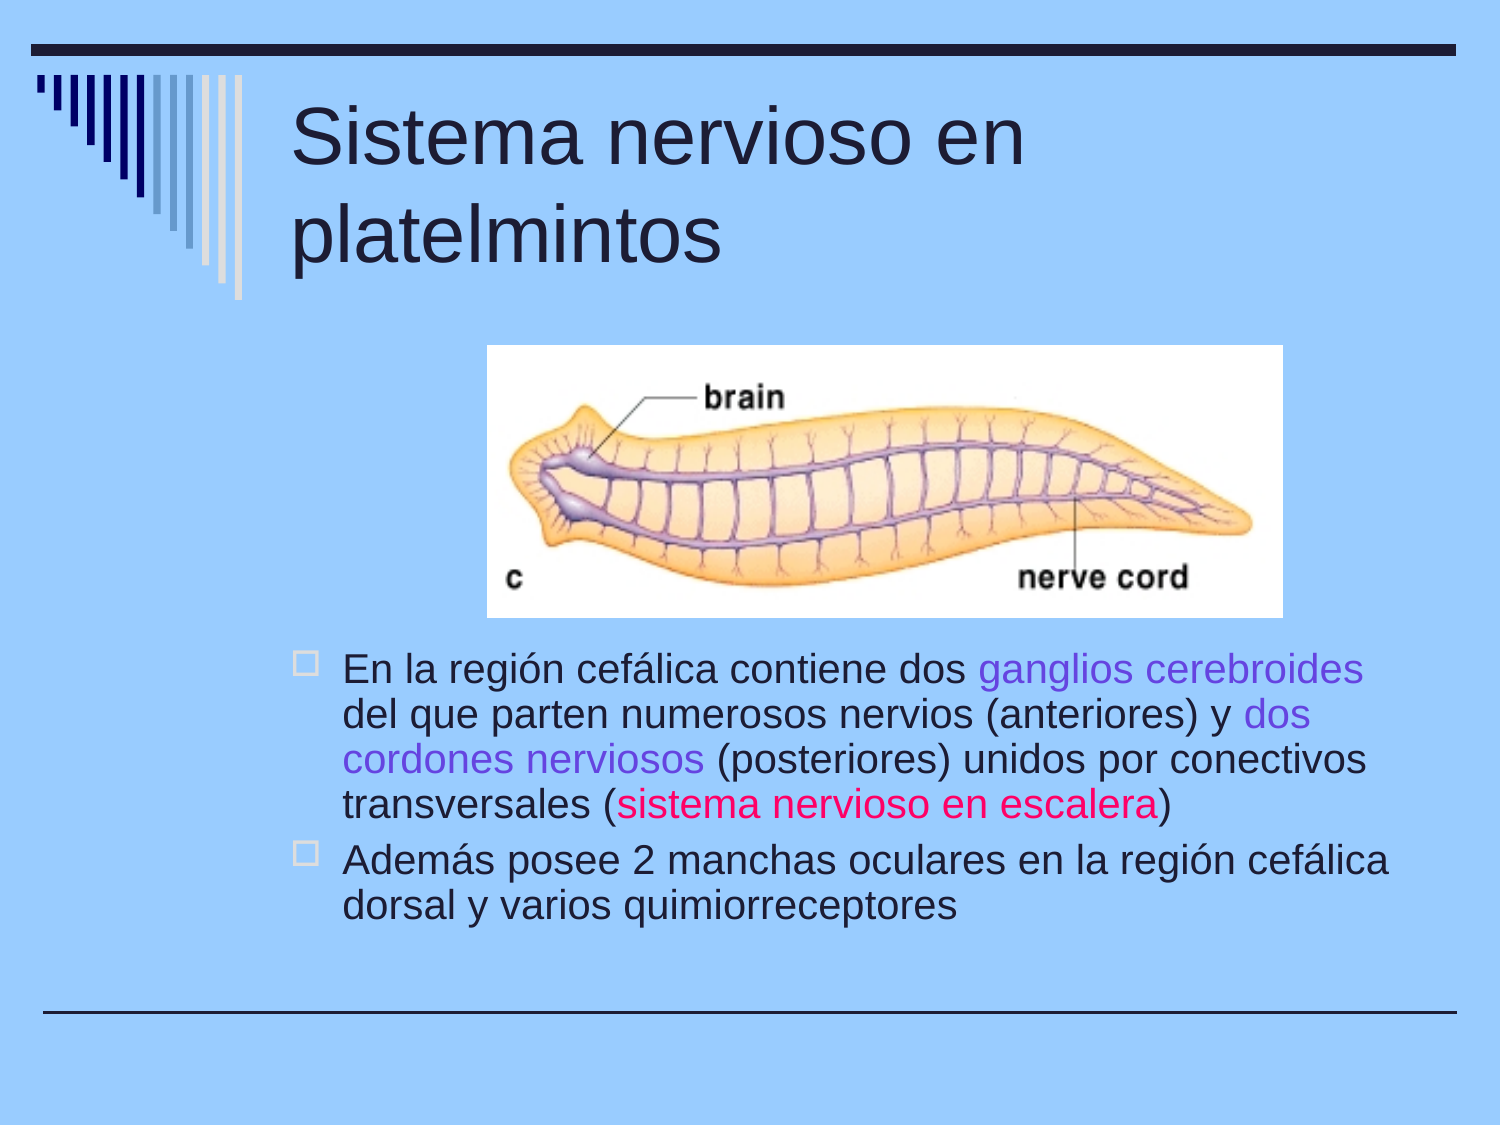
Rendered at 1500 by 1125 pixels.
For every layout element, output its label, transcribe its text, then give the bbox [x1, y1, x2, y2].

text_box [487, 345, 1283, 618]
title Sistema nervioso en platelmintos [274, 75, 1425, 288]
list En la región cefálica contiene dos ganglios cerebroides del que parten numerosos nervios (anteriores) y dos cordones nerviosos (posteriores) unidos por conectivos transversales (sistema nervioso en escalera) Además posee 2 manchas oculares en la región cefálica dorsal y varios quimiorreceptores [274, 640, 1425, 1000]
